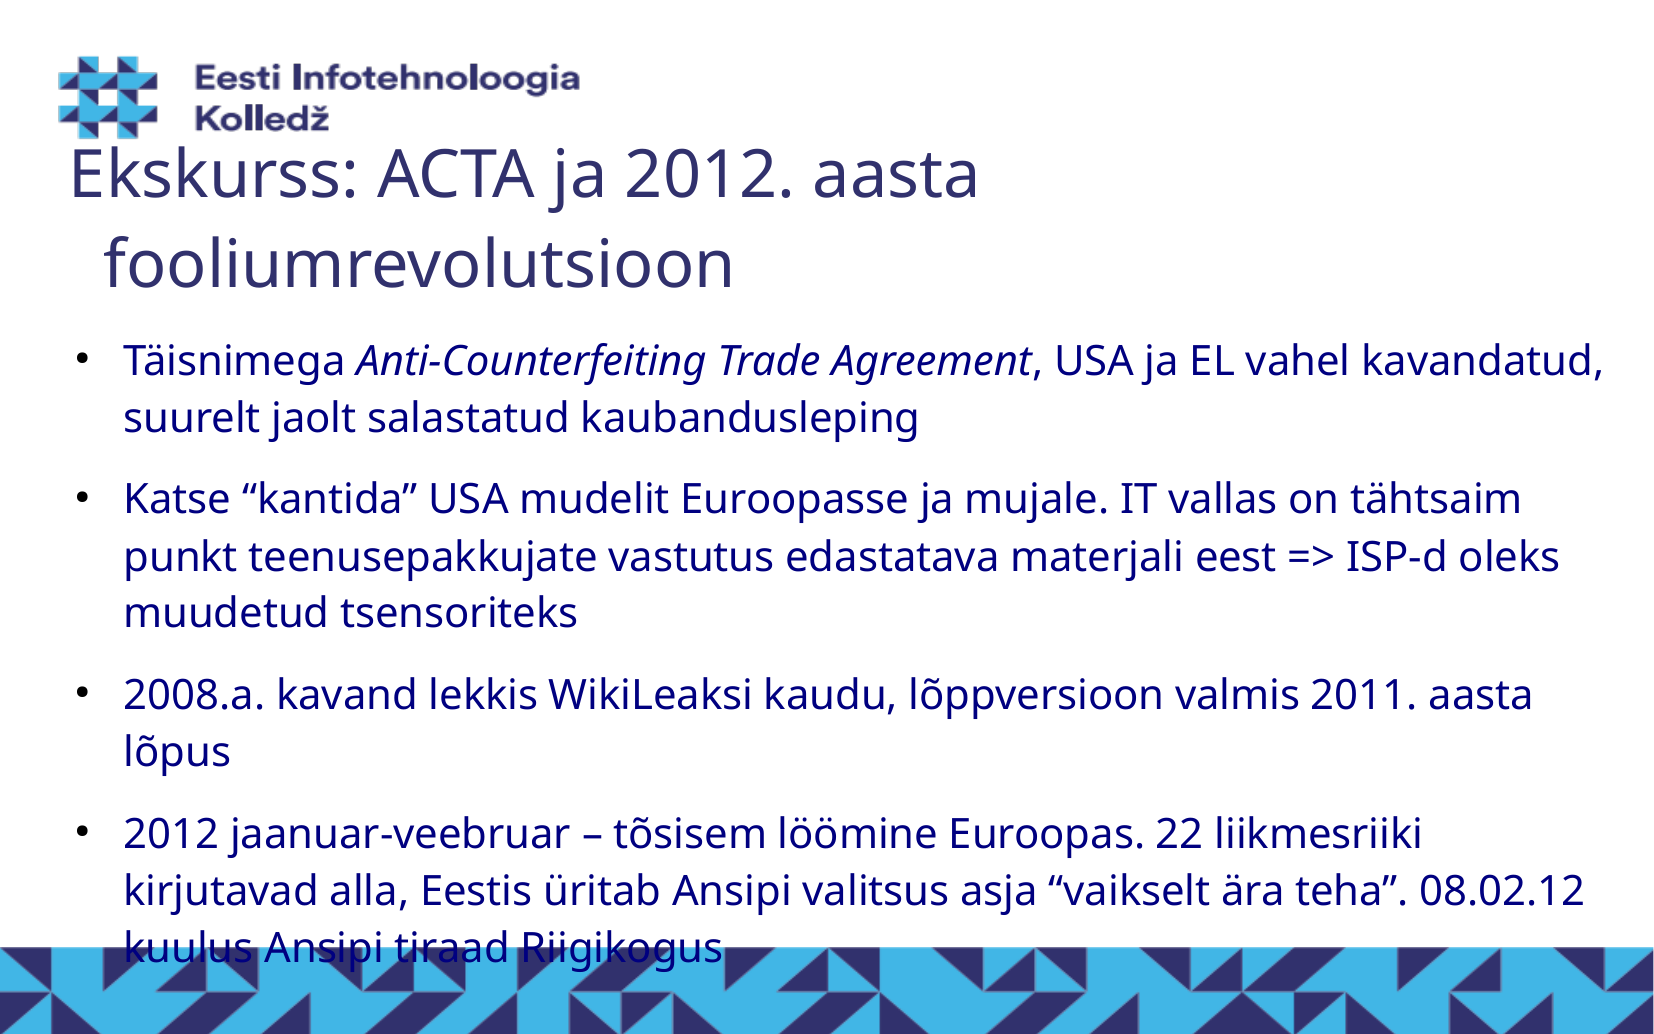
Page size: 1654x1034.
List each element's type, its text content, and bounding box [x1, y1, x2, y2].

list Täisnimega Anti-Counterfeiting Trade Agreement, USA ja EL vahel kavandatud, suurelt jaolt salastatud kaubandusleping Katse “kantida” USA mudelit Euroopasse ja mujale. IT vallas on tähtsaim punkt teenusepakkujate vastutus edastatava materjali eest => ISP-d oleks muudetud tsensoriteks 2008.a. kavand lekkis WikiLeaksi kaudu, lõppversioon valmis 2011. aasta lõpus 2012 jaanuar-veebruar – tõsisem löömine Euroopas. 22 liikmesriiki kirjutavad alla, Eestis üritab Ansipi valitsus asja “vaikselt ära teha”. 08.02.12 kuulus Ansipi tiraad Riigikogus [59, 330, 1630, 983]
title Ekskurss: ACTA ja 2012. aasta fooliumrevolutsioon [68, 128, 1607, 305]
